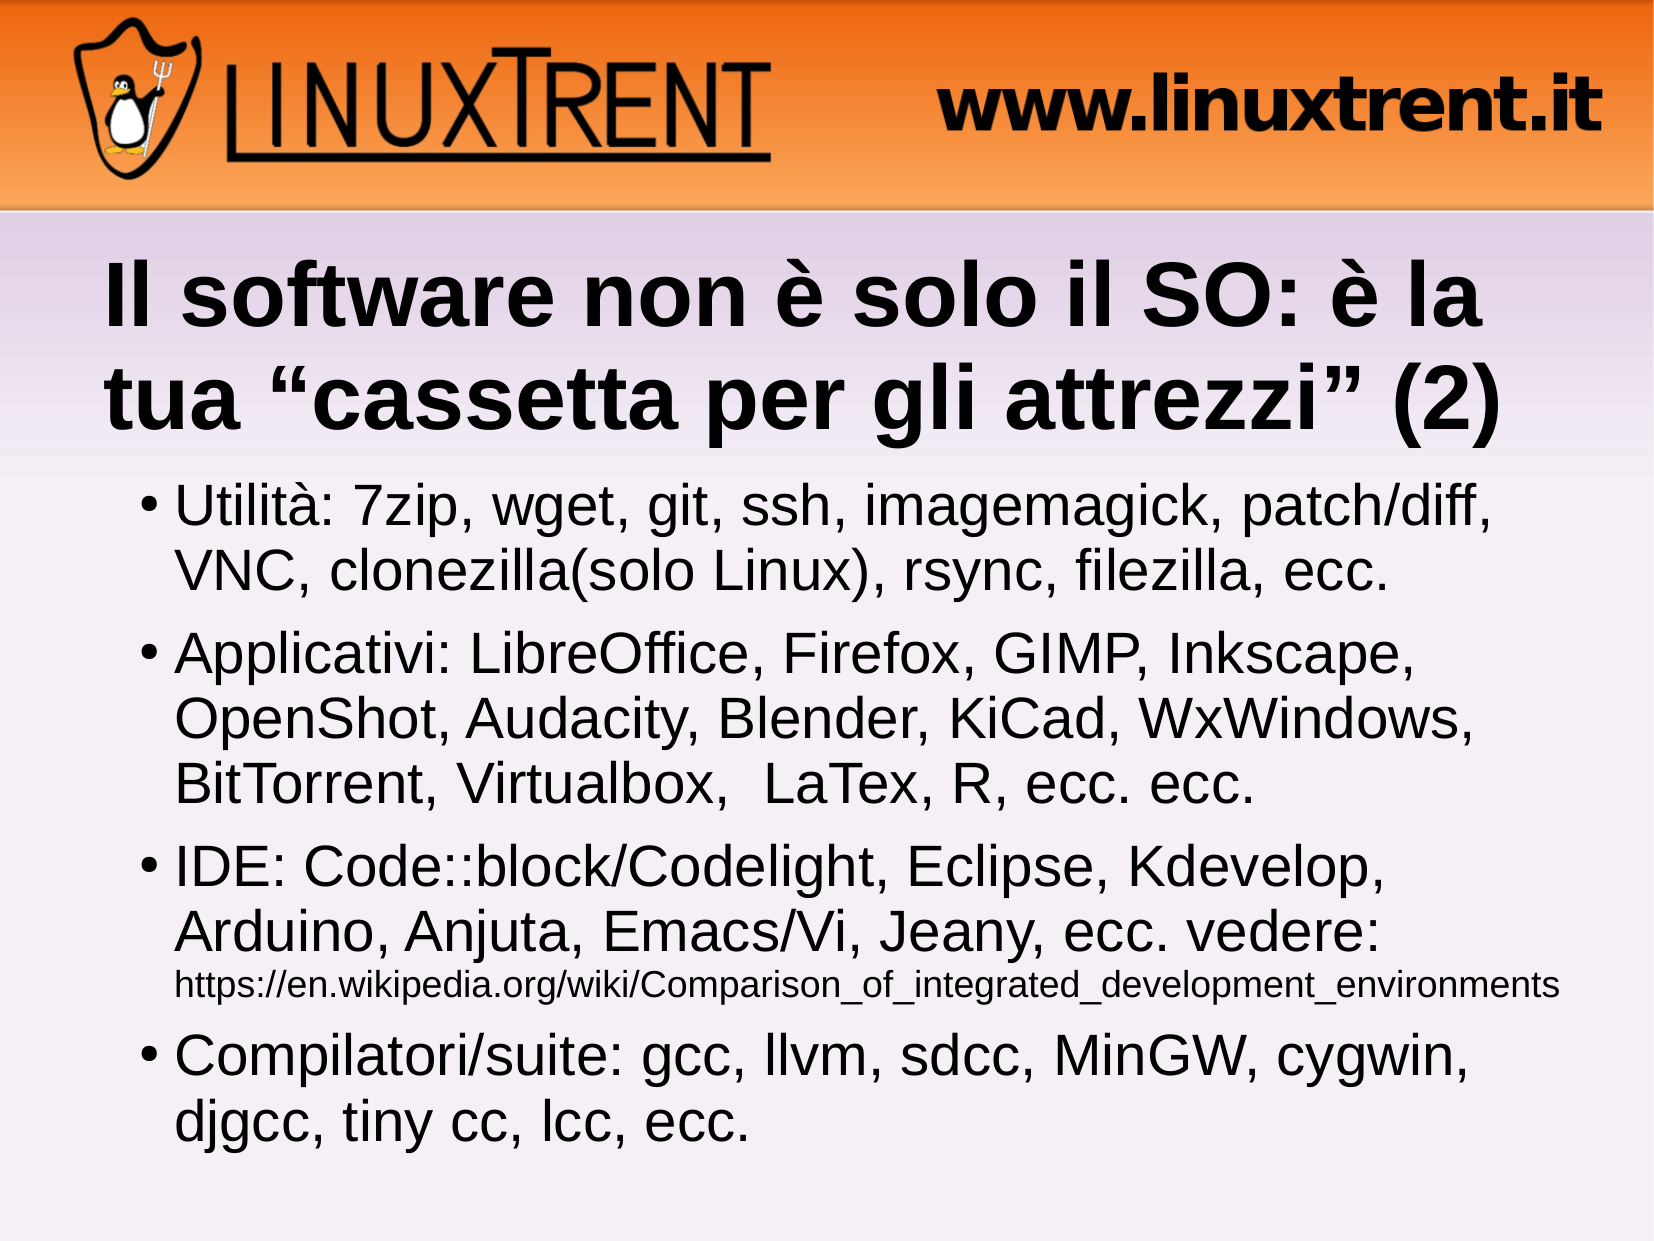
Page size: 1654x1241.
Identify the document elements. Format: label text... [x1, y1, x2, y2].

text_box Il software non è solo il SO: è la tua “cassetta per gli attrezzi” (2) Utilità: 7zip, wget, git, ssh, imagemagick, patch/diff, VNC, clonezilla(solo Linux), rsync, filezilla, ecc. Applicativi: LibreOffice, Firefox, GIMP, Inkscape, OpenShot, Audacity, Blender, KiCad, WxWindows, BitTorrent, Virtualbox, LaTex, R, ecc. ecc. IDE: Code::block/Codelight, Eclipse, Kdevelop, Arduino, Anjuta, Emacs/Vi, Jeany, ecc. vedere: https://en.wikipedia.org/wiki/Comparison_of_integrated_development_environments Compilatori/suite: gcc, llvm, sdcc, MinGW, cygwin, djgcc, tiny cc, lcc, ecc. [88, 236, 1577, 1226]
picture [0, 0, 1654, 1241]
